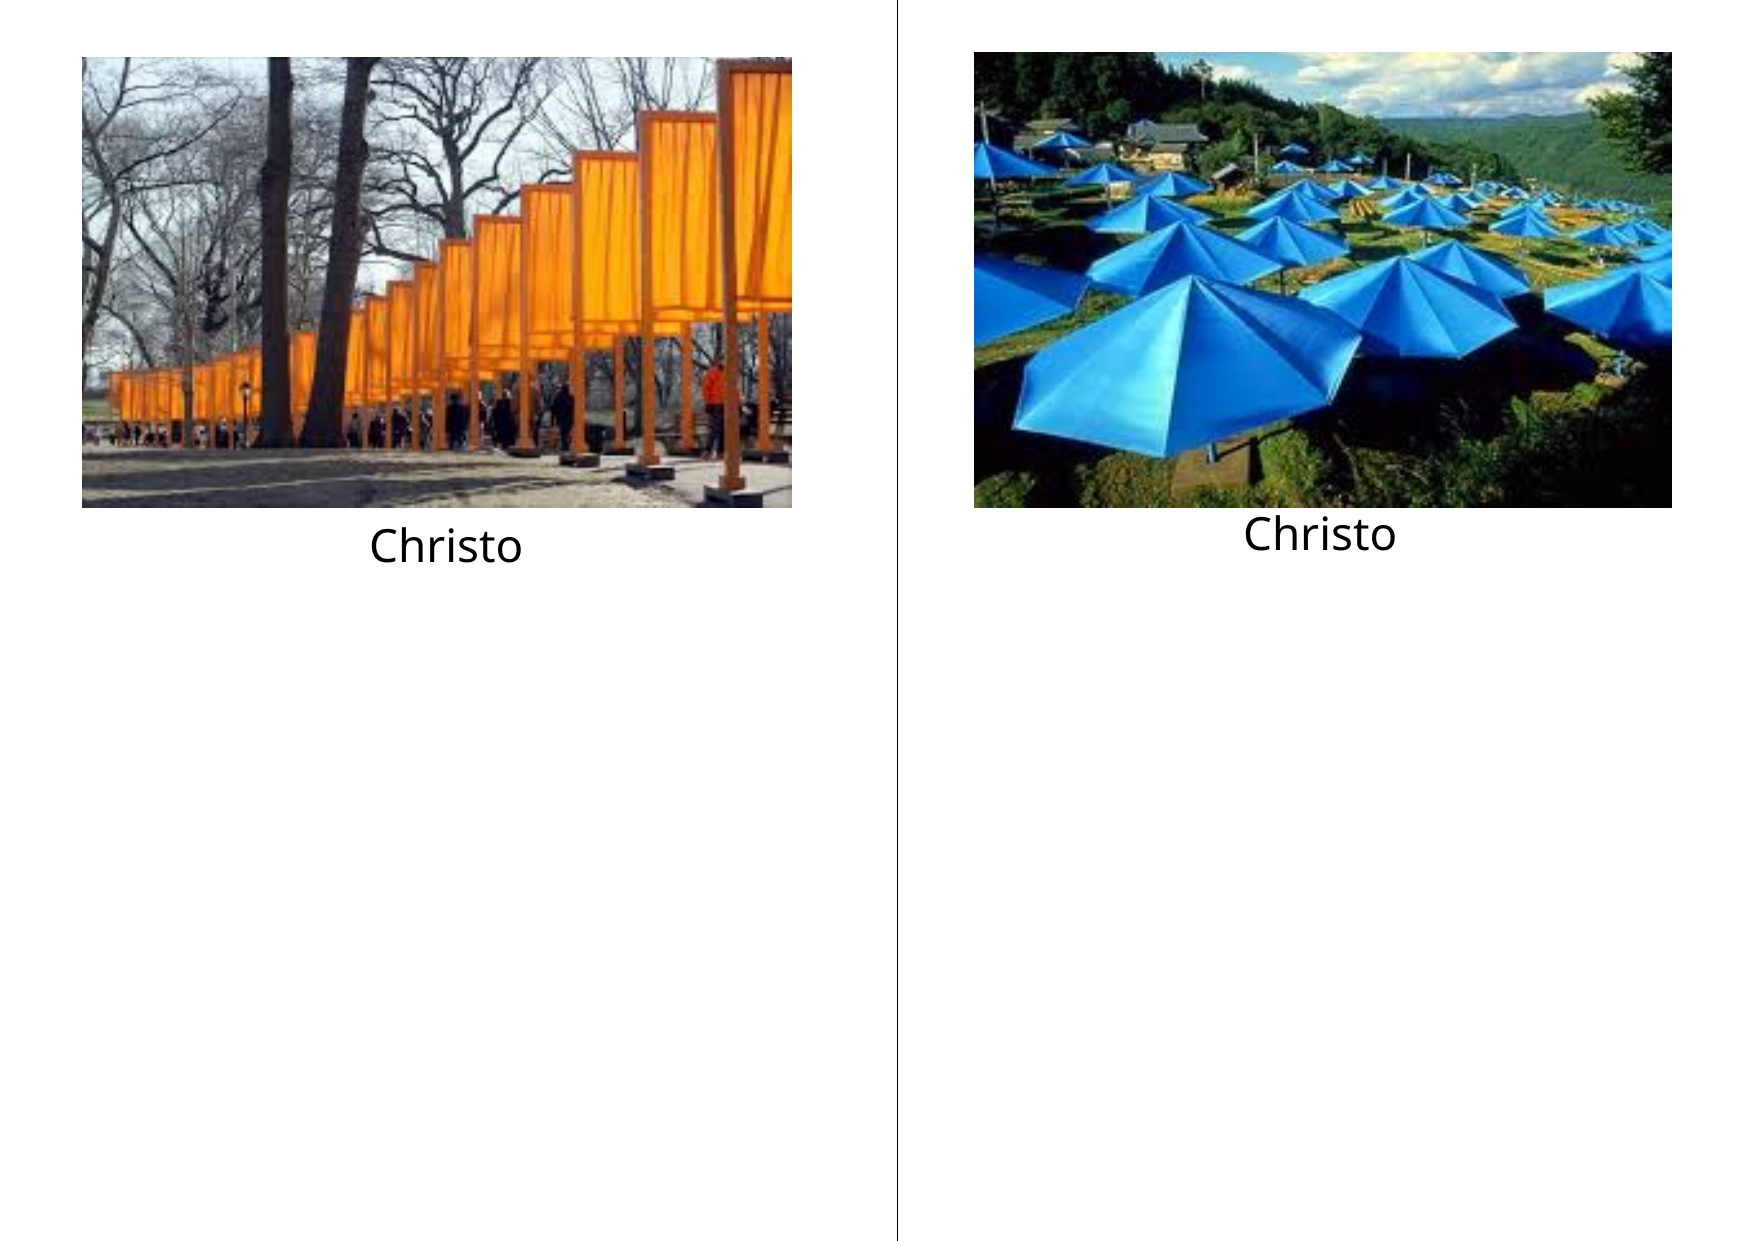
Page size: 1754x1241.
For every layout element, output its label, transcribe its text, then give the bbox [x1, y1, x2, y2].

text_box Christo [354, 508, 577, 579]
text_box Christo [1228, 508, 1451, 567]
picture [974, 52, 1672, 508]
picture [82, 57, 792, 508]
